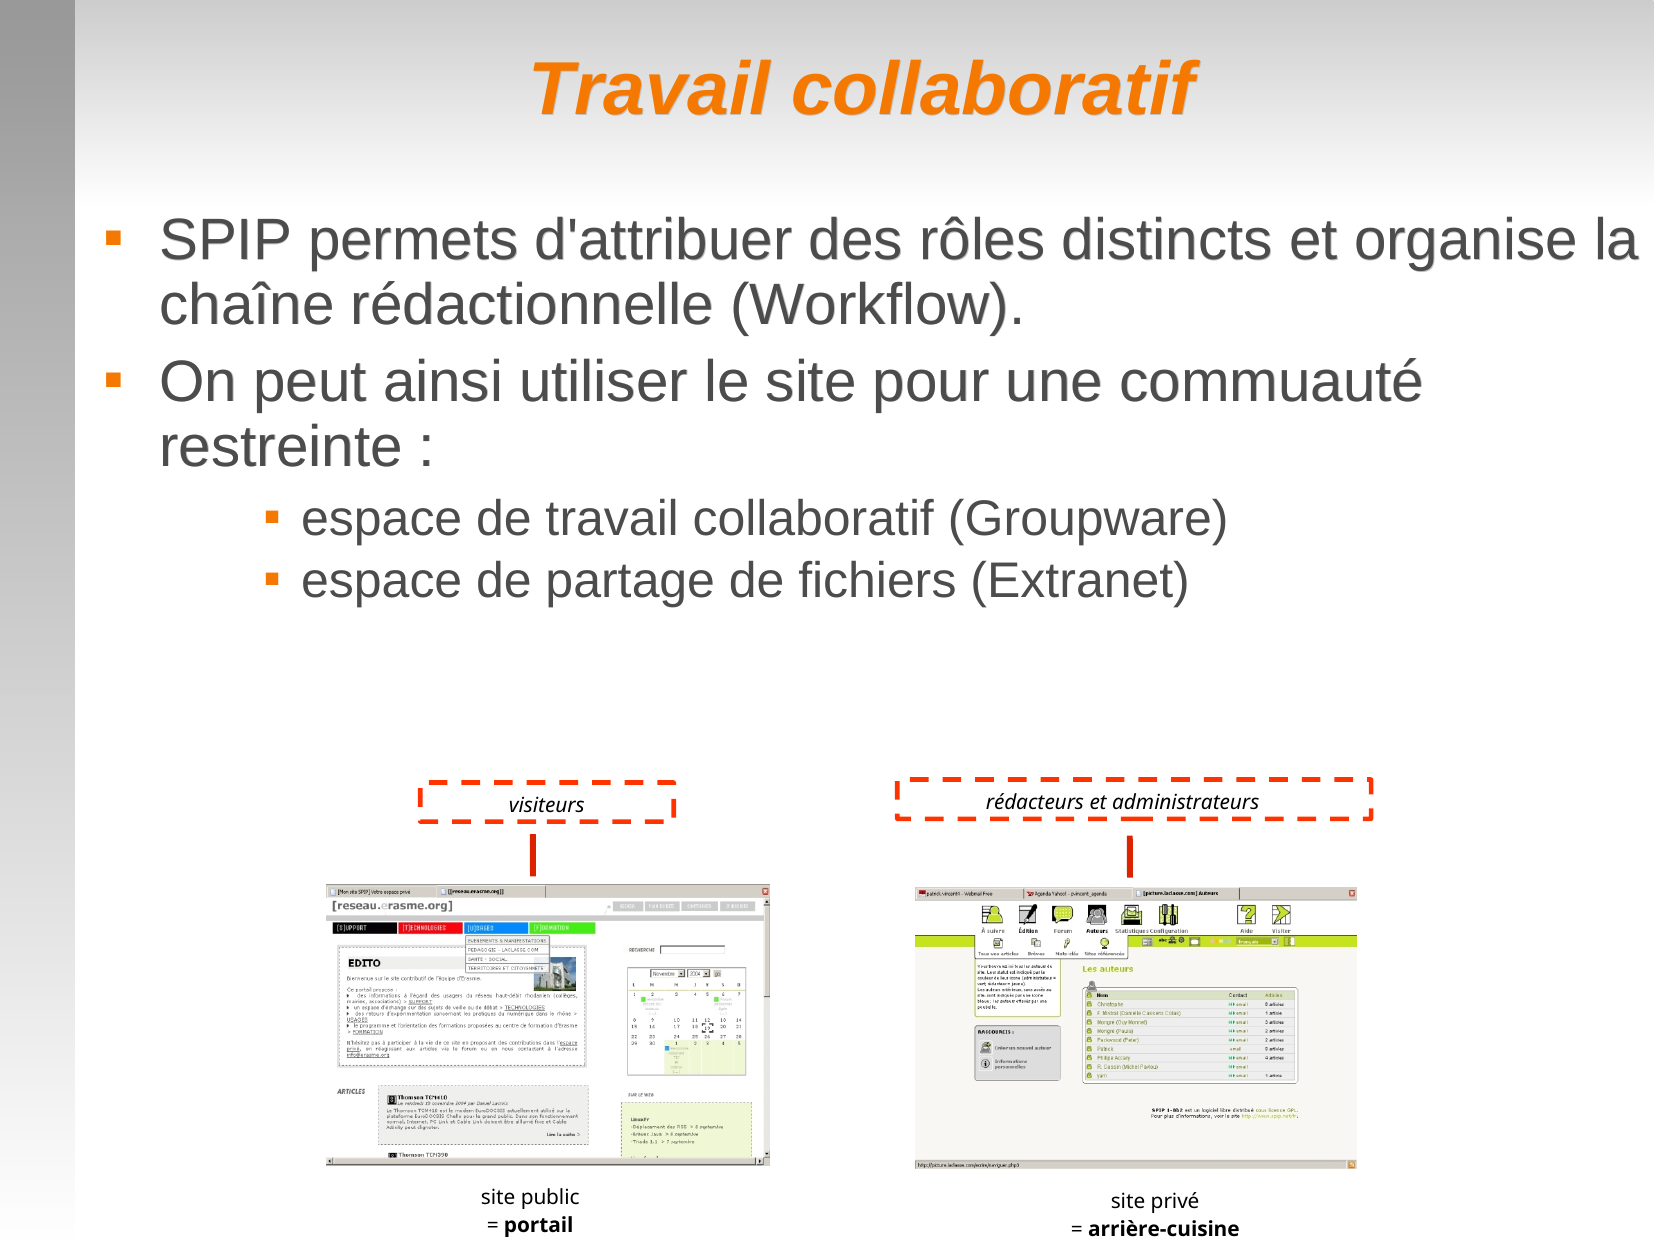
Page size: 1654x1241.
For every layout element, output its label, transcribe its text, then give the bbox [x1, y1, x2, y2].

text_box site public = portail [318, 1174, 742, 1241]
text_box site privé = arrière-cuisine [905, 1178, 1406, 1241]
picture [326, 884, 770, 1166]
list SPIP permets d'attribuer des rôles distincts et organise la chaîne rédactionnelle (Workflow). On peut ainsi utiliser le site pour une commuauté restreinte : espace de travail collaboratif (Groupware) espace de partage de fichiers (Extranet) [88, 206, 1654, 739]
text_box rédacteurs et administrateurs [897, 779, 1372, 827]
title Travail collaboratif [88, 0, 1654, 178]
text_box visiteurs [420, 782, 674, 823]
picture [915, 887, 1357, 1169]
